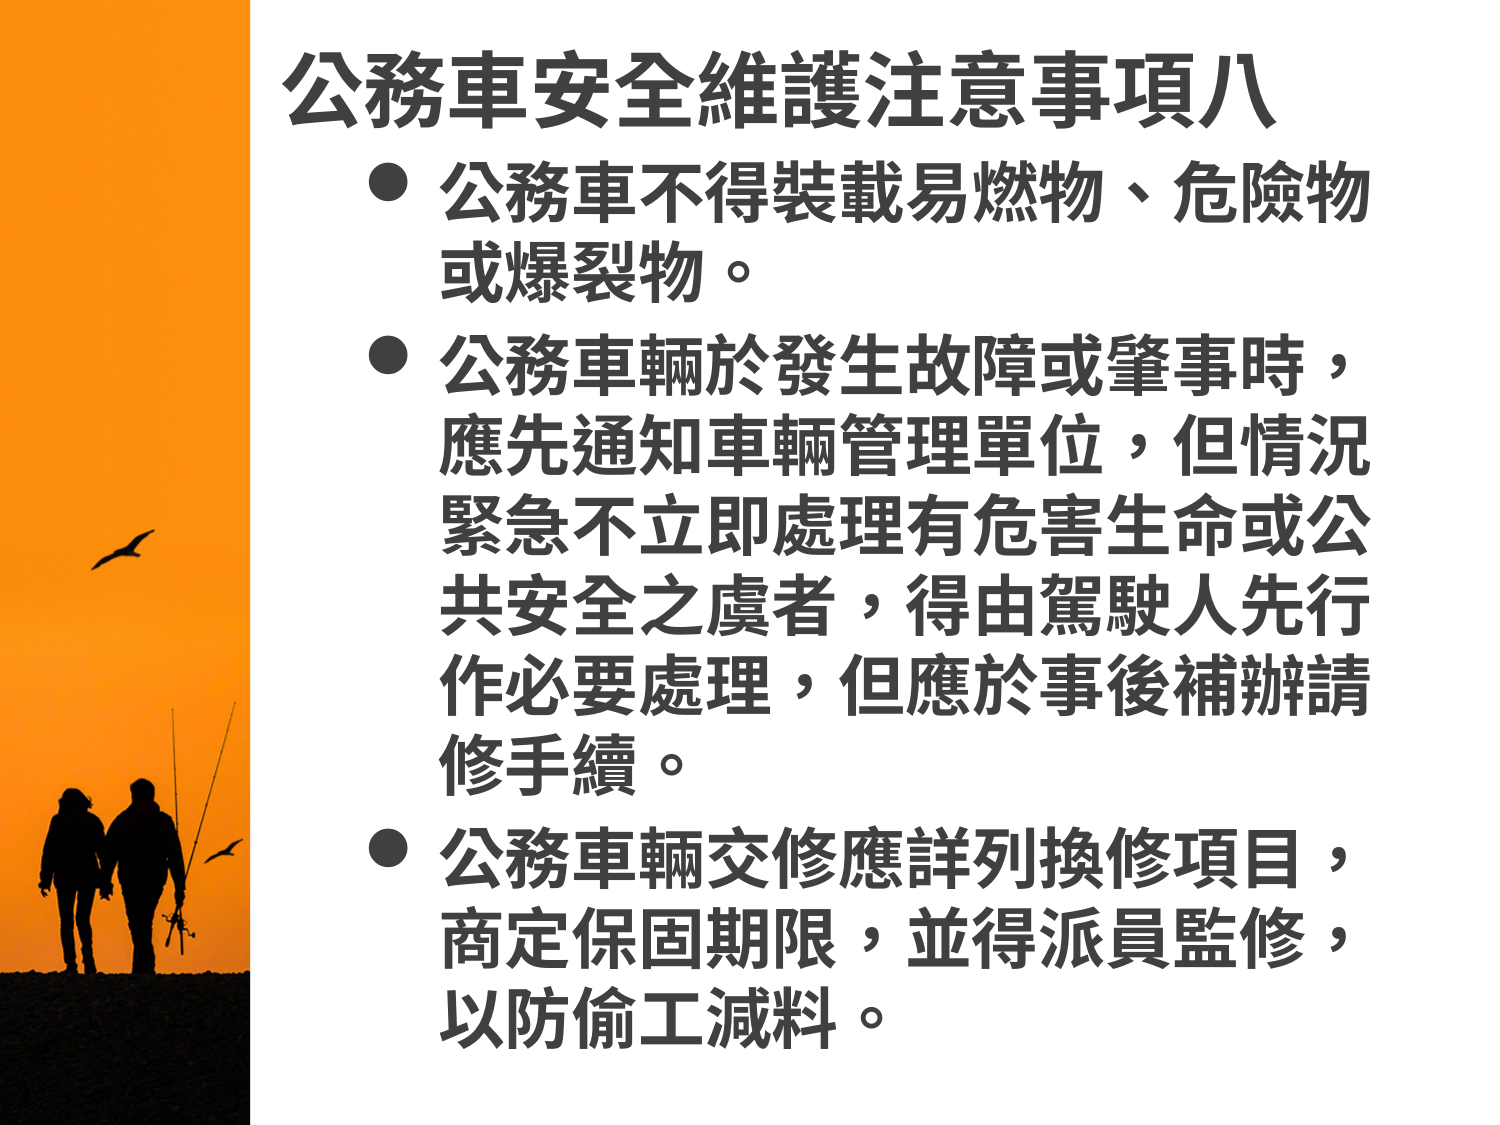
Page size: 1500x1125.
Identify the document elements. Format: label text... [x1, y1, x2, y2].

picture [0, 0, 1500, 1125]
text_box 公務車不得裝載易燃物、危險物或爆裂物。 公務車輛於發生故障或肇事時，應先通知車輛管理單位，但情況緊急不立即處理有危害生命或公共安全之虞者，得由駕駛人先行作必要處理，但應於事後補辦請修手續。 公務車輛交修應詳列換修項目，商定保固期限，並得派員監修，以防偷工減料。 [348, 148, 1425, 1059]
text_box 公務車安全維護注意事項八 [265, 0, 1500, 176]
